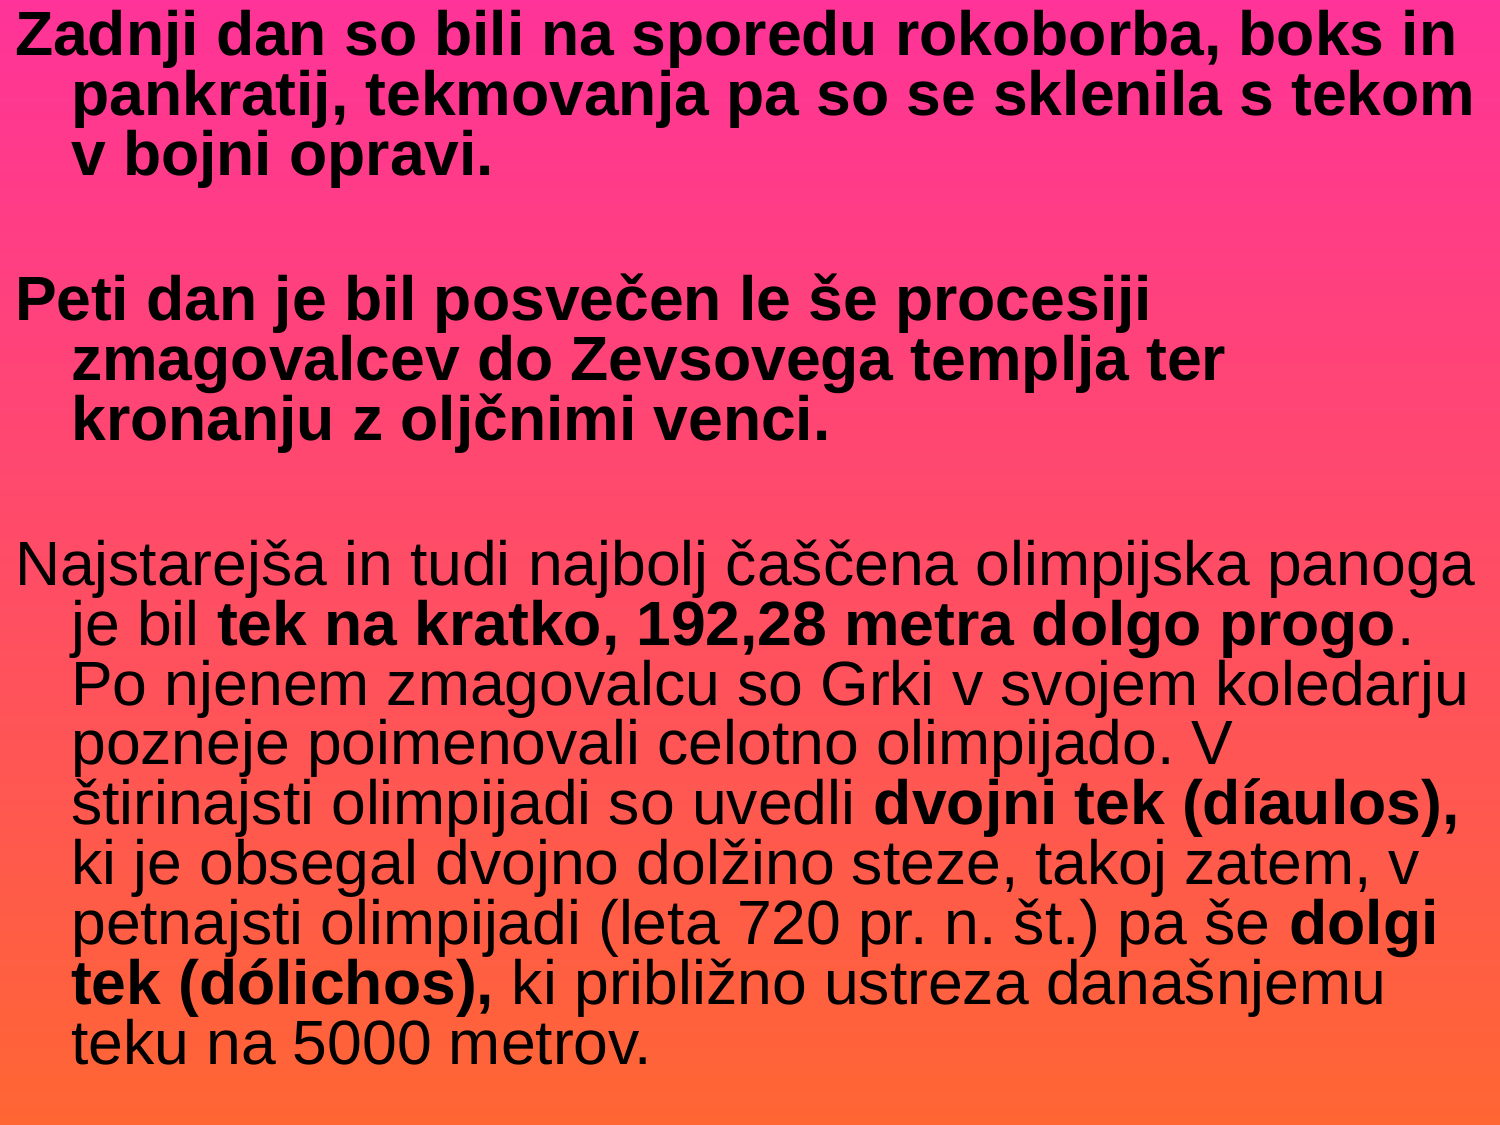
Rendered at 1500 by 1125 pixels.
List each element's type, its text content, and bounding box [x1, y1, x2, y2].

list Zadnji dan so bili na sporedu rokoborba, boks in pankratij, tekmovanja pa so se sklenila s tekom v bojni opravi. Peti dan je bil posvečen le še procesiji zmagovalcev do Zevsovega templja ter kronanju z oljčnimi venci. Najstarejša in tudi najbolj čaščena olimpijska panoga je bil tek na kratko, 192,28 metra dolgo progo. Po njenem zmagovalcu so Grki v svojem koledarju pozneje poimenovali celotno olimpijado. V štirinajsti olimpijadi so uvedli dvojni tek (díaulos), ki je obsegal dvojno dolžino steze, takoj zatem, v petnajsti olimpijadi (leta 720 pr. n. št.) pa še dolgi tek (dólichos), ki približno ustreza današnjemu teku na 5000 metrov. [0, 0, 1500, 1125]
